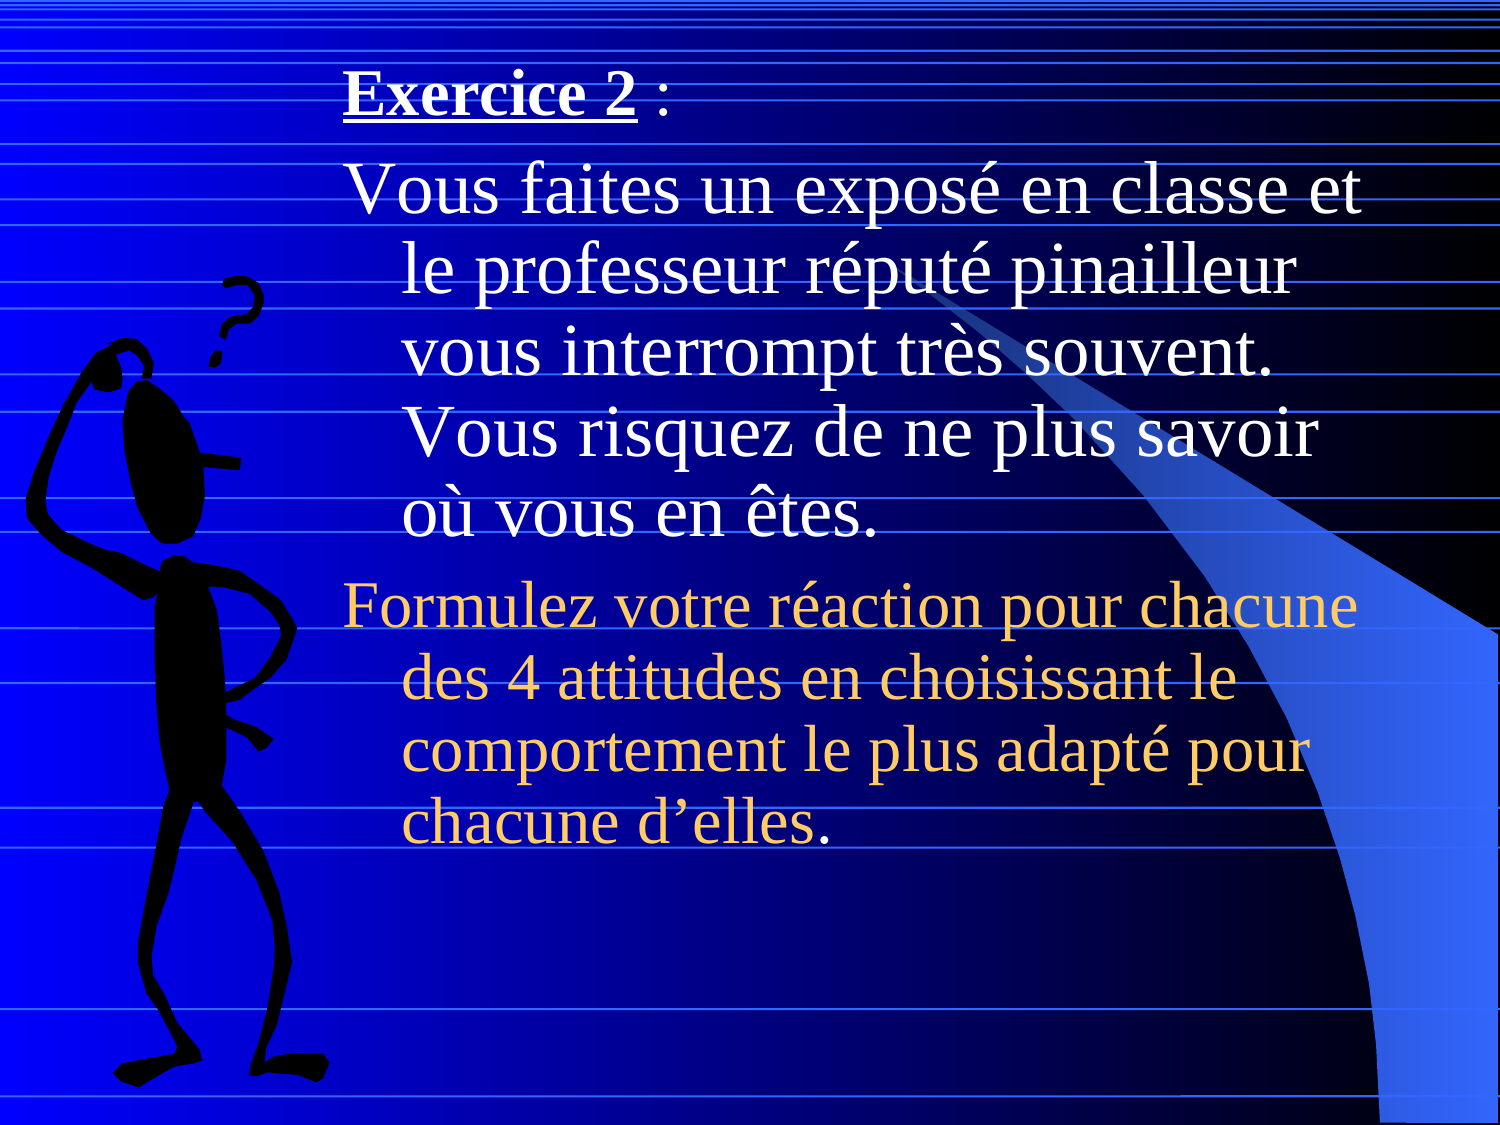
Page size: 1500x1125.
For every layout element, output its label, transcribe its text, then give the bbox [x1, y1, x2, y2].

picture [24, 275, 330, 1088]
list Exercice 2 : Vous faites un exposé en classe et le professeur réputé pinailleur vous interrompt très souvent. Vous risquez de ne plus savoir où vous en êtes. Formulez votre réaction pour chacune des 4 attitudes en choisissant le comportement le plus adapté pour chacune d’elles. [312, 49, 1438, 988]
